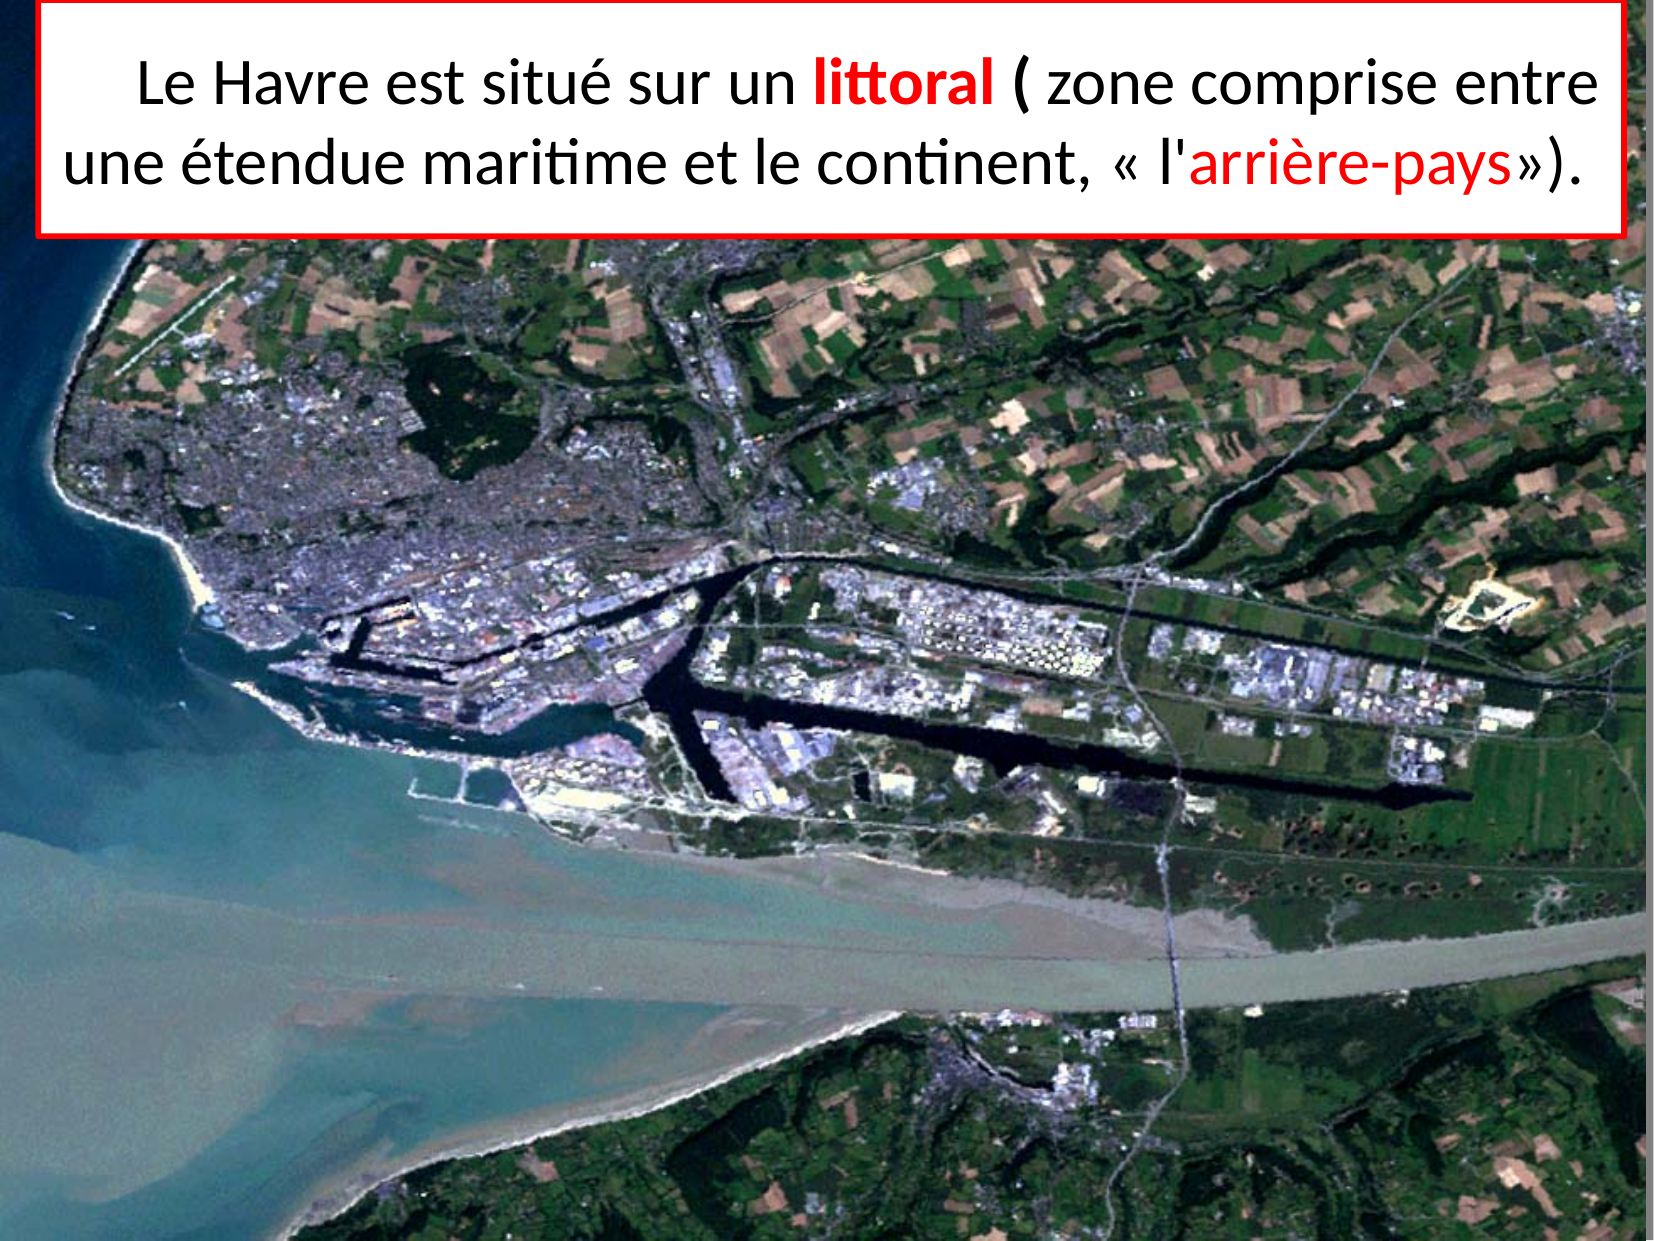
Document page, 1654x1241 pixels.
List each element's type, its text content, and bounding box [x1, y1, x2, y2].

picture [0, 0, 1646, 1241]
text_box Le Havre est situé sur un littoral ( zone comprise entre une étendue maritime et le continent, « l'arrière-pays»). [38, 0, 1625, 237]
